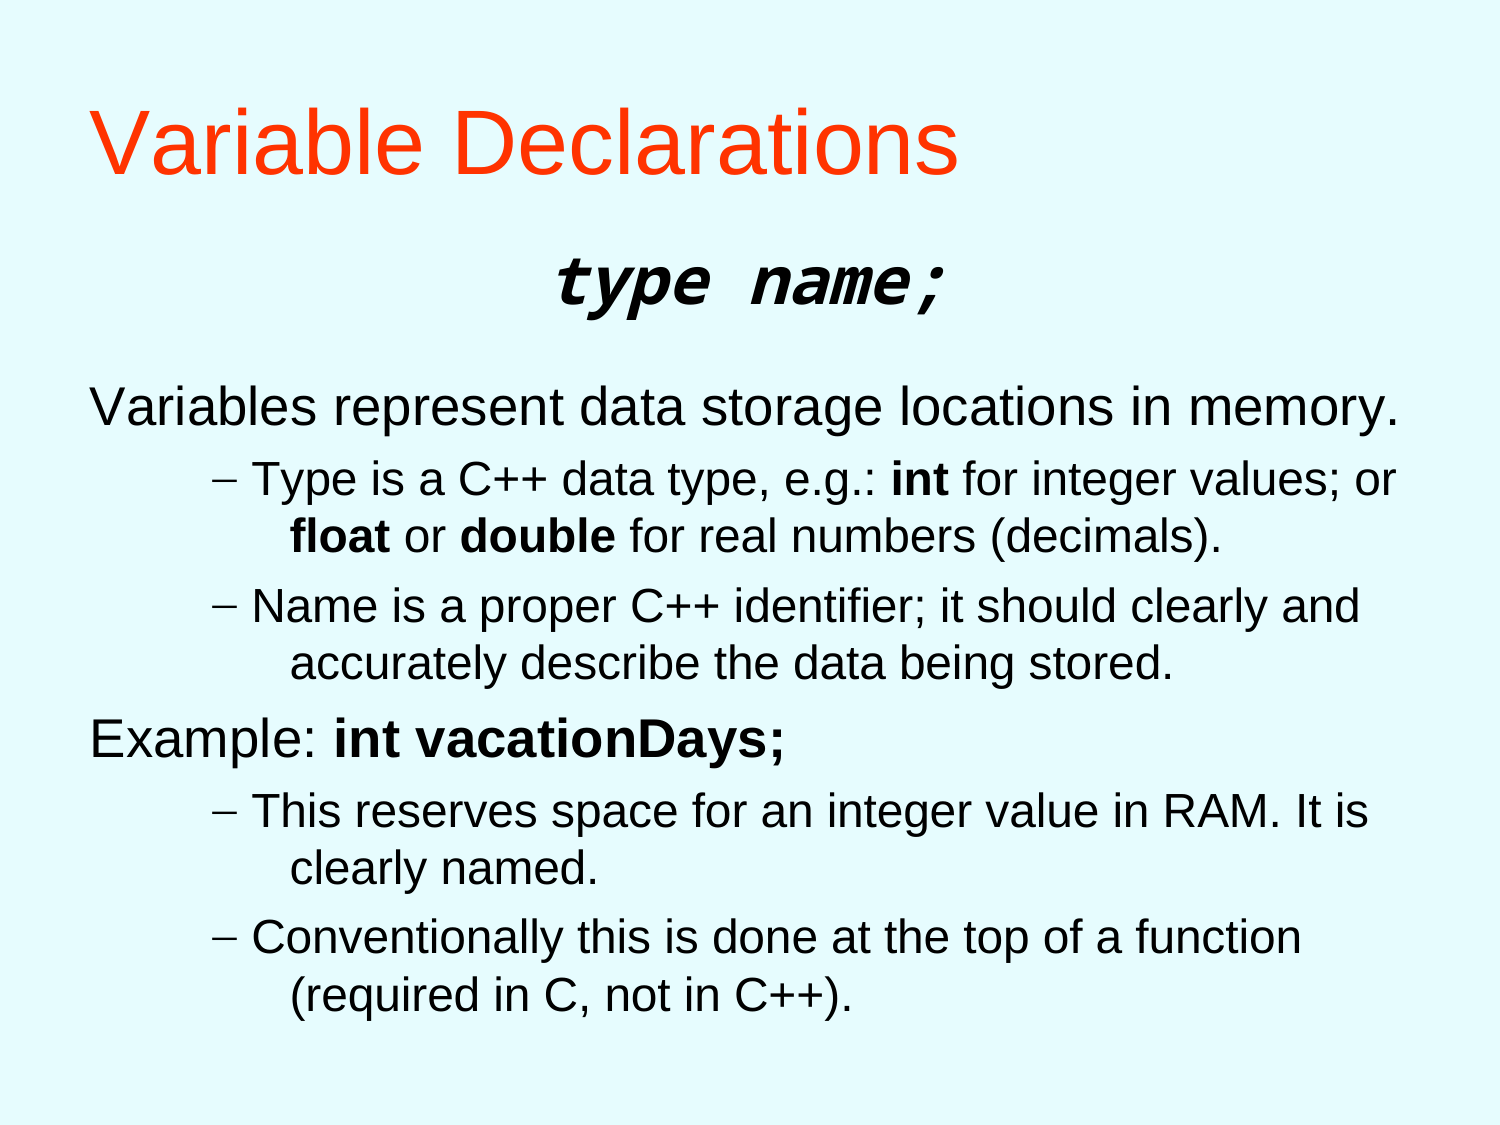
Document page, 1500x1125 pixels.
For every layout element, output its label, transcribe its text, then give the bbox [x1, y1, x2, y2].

title Variable Declarations [75, 45, 1423, 231]
text_box type name; [532, 230, 968, 342]
list Variables represent data storage locations in memory. Type is a C++ data type, e.g.: int for integer values; or float or double for real numbers (decimals). Name is a proper C++ identifier; it should clearly and accurately describe the data being stored. Example: int vacationDays; This reserves space for an integer value in RAM. It is clearly named. Conventionally this is done at the top of a function (required in C, not in C++). [75, 362, 1423, 1061]
